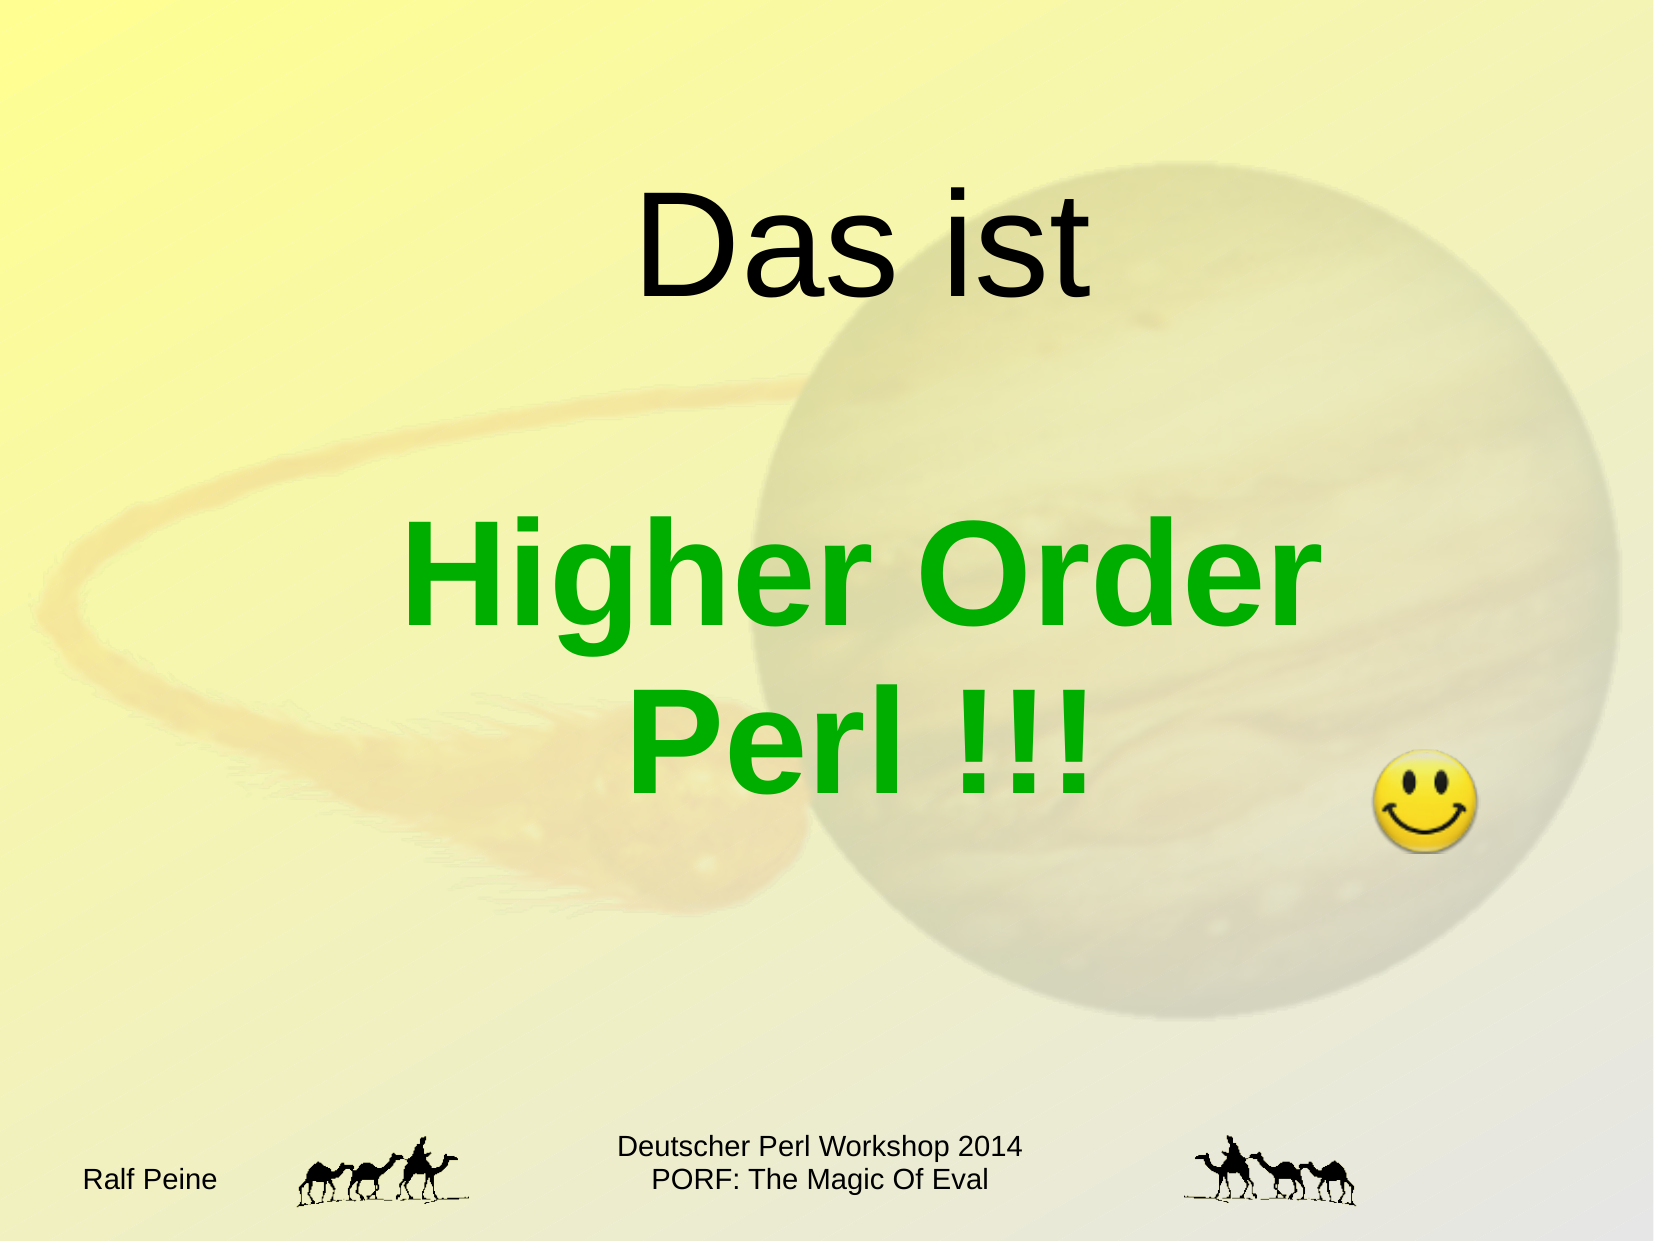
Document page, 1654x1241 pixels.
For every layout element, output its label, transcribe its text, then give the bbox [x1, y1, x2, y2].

picture [3, 138, 1654, 1054]
picture [291, 1134, 469, 1214]
picture [1370, 749, 1481, 854]
list Das ist Higher Order Perl !!! [82, 160, 1571, 1109]
picture [1184, 1133, 1362, 1213]
